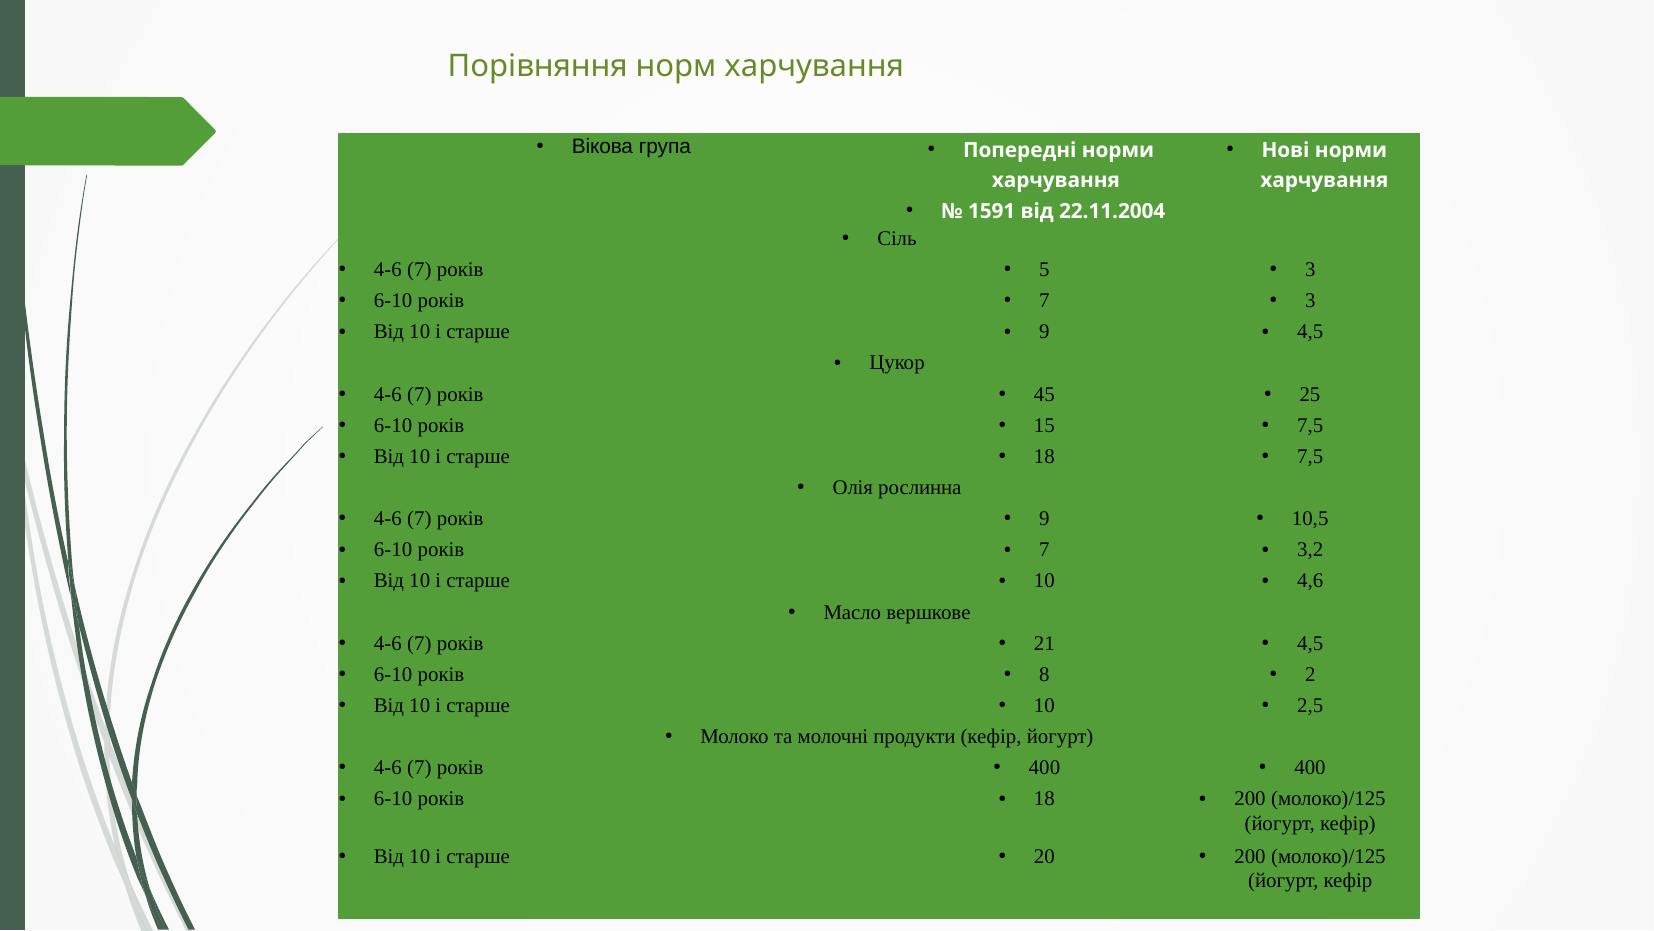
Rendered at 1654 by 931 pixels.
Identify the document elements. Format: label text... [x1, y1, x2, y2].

table_cell 7 [889, 288, 1165, 319]
table_cell 400 [1165, 755, 1420, 786]
table_cell 7,5 [1165, 443, 1420, 475]
table_cell 5 [889, 257, 1165, 288]
table_cell 6-10 років [338, 537, 889, 568]
table_cell 200 (молоко)/125 (йогурт, кефір [1165, 843, 1420, 919]
table_cell 4,5 [1165, 630, 1420, 661]
table_cell 45 [889, 381, 1165, 412]
table_header Попередні норми харчування № 1591 від 22.11.2004 [889, 133, 1193, 226]
table_cell 2 [1165, 661, 1420, 692]
table_cell 200 (молоко)/125 (йогурт, кефір) [1165, 786, 1420, 843]
table_cell 400 [889, 755, 1165, 786]
table_cell 10,5 [1165, 506, 1420, 537]
table_cell 25 [1165, 381, 1420, 412]
table_cell Цукор [338, 350, 1420, 381]
table_cell 9 [889, 506, 1165, 537]
table_cell 4,5 [1165, 319, 1420, 350]
table_cell 6-10 років [338, 412, 889, 443]
table_cell 20 [889, 843, 1165, 919]
table_cell Від 10 і старше [338, 692, 889, 723]
table_cell 10 [889, 692, 1165, 723]
table_cell 4-6 (7) років [338, 630, 889, 661]
table_header Вікова група [338, 133, 889, 226]
table_cell Від 10 і старше [338, 568, 889, 599]
table_cell 18 [889, 443, 1165, 475]
table_cell 6-10 років [338, 786, 889, 843]
table_cell 4-6 (7) років [338, 381, 889, 412]
table_cell 4-6 (7) років [338, 506, 889, 537]
table_cell 4,6 [1165, 568, 1420, 599]
table_cell Олія рослинна [338, 475, 1420, 506]
table_cell 9 [889, 319, 1165, 350]
table_cell Масло вершкове [338, 599, 1420, 630]
table_cell 3 [1165, 257, 1420, 288]
table_cell 10 [889, 568, 1165, 599]
table_cell Сіль [338, 226, 1420, 257]
table_cell 4-6 (7) років [338, 755, 889, 786]
table_cell Молоко та молочні продукти (кефір, йогурт) [338, 723, 1420, 755]
table_cell 6-10 років [338, 661, 889, 692]
table_cell 3,2 [1165, 537, 1420, 568]
table_cell Від 10 і старше [338, 443, 889, 475]
table_cell 7,5 [1165, 412, 1420, 443]
table_cell 8 [889, 661, 1165, 692]
table_cell 4-6 (7) років [338, 257, 889, 288]
table_cell 7 [889, 537, 1165, 568]
title Порівняння норм харчування [432, 38, 1326, 92]
table_cell 21 [889, 630, 1165, 661]
table_cell Від 10 і старше [338, 843, 889, 919]
table_cell Від 10 і старше [338, 319, 889, 350]
table_cell 6-10 років [338, 288, 889, 319]
table_cell 3 [1165, 288, 1420, 319]
table_cell 15 [889, 412, 1165, 443]
table_header Нові норми харчування [1193, 133, 1420, 226]
table_cell 18 [889, 786, 1165, 843]
table_cell 2,5 [1165, 692, 1420, 723]
